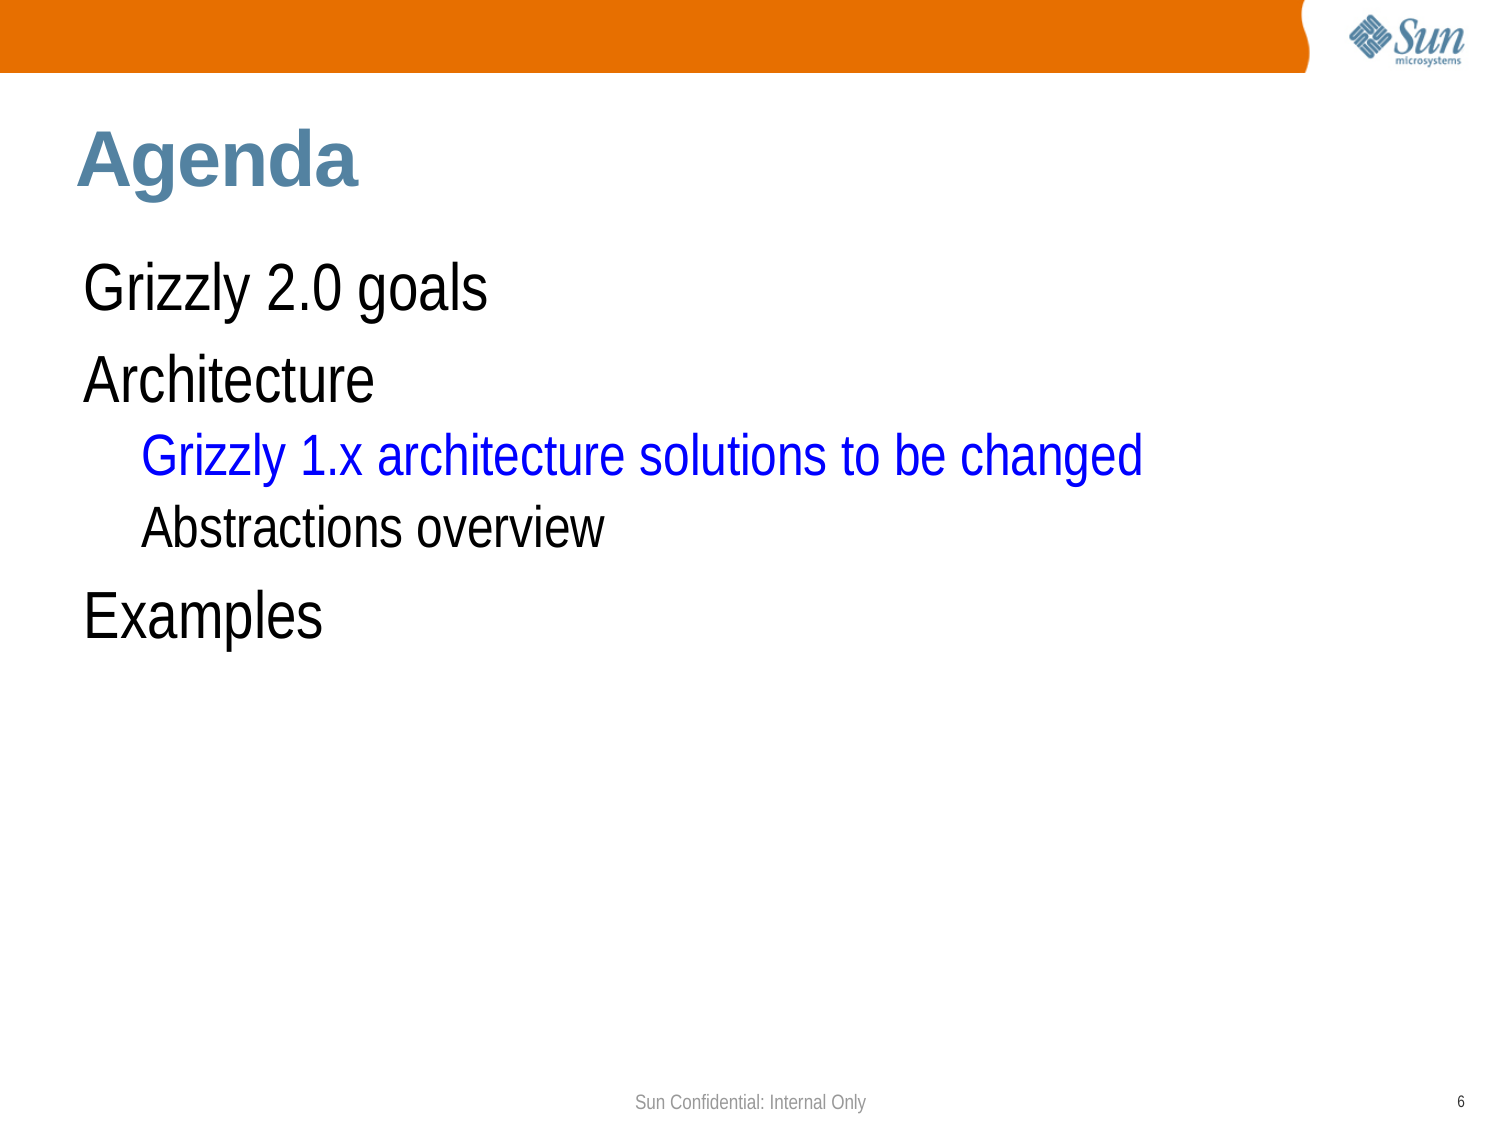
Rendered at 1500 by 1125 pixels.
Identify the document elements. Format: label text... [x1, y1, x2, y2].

picture [0, 0, 1500, 73]
title Agenda [75, 123, 1437, 227]
list Grizzly 2.0 goals Architecture Grizzly 1.x architecture solutions to be changed Abstractions overview Examples [64, 258, 1401, 1062]
